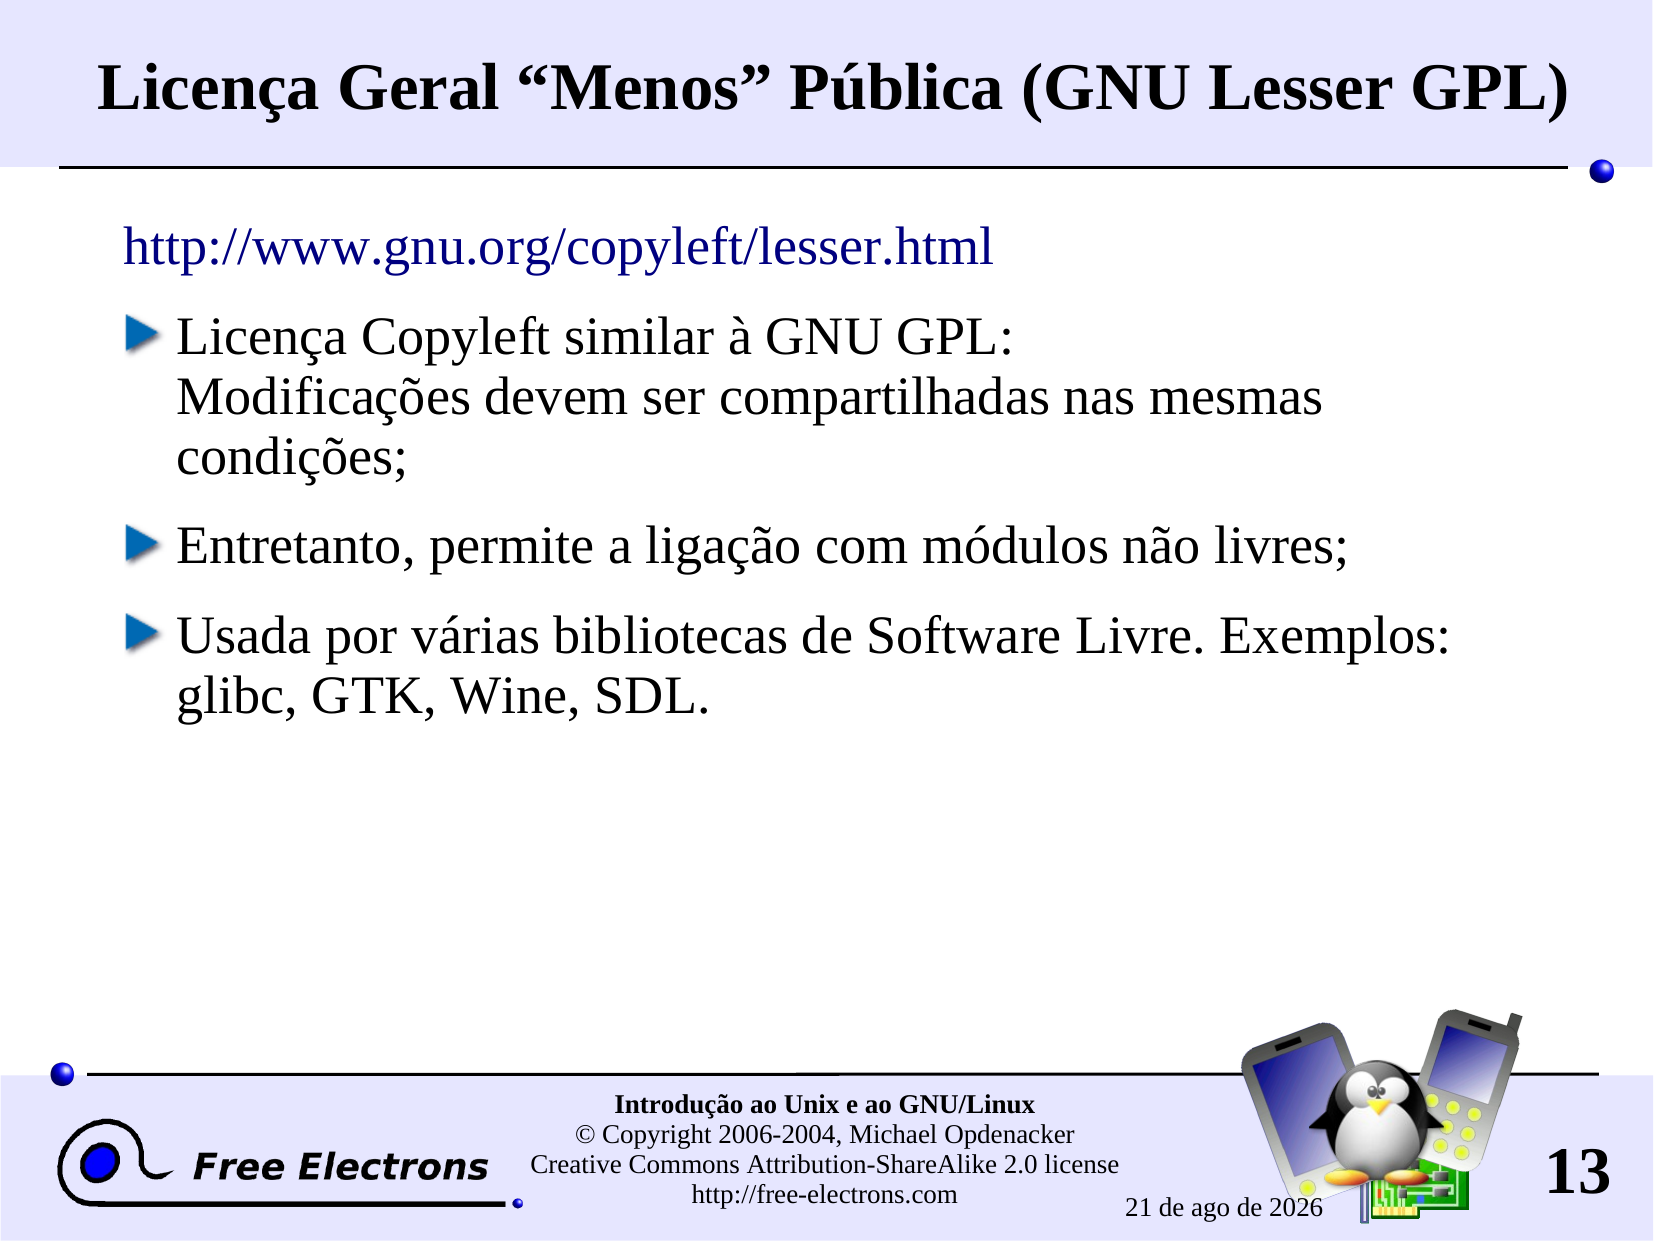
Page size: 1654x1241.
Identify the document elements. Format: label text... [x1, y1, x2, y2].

picture [1231, 1008, 1537, 1241]
picture [50, 1108, 527, 1216]
title Licença Geral “Menos” Pública (GNU Lesser GPL) [16, 40, 1653, 133]
picture [1285, 1199, 1292, 1215]
list http://www.gnu.org/copyleft/lesser.html Licença Copyleft similar à GNU GPL: Modificações devem ser compartilhadas nas mesmas condições; Entretanto, permite a ligação com módulos não livres; Usada por várias bibliotecas de Software Livre. Exemplos: glibc, GTK, Wine, SDL. [105, 216, 1518, 1067]
